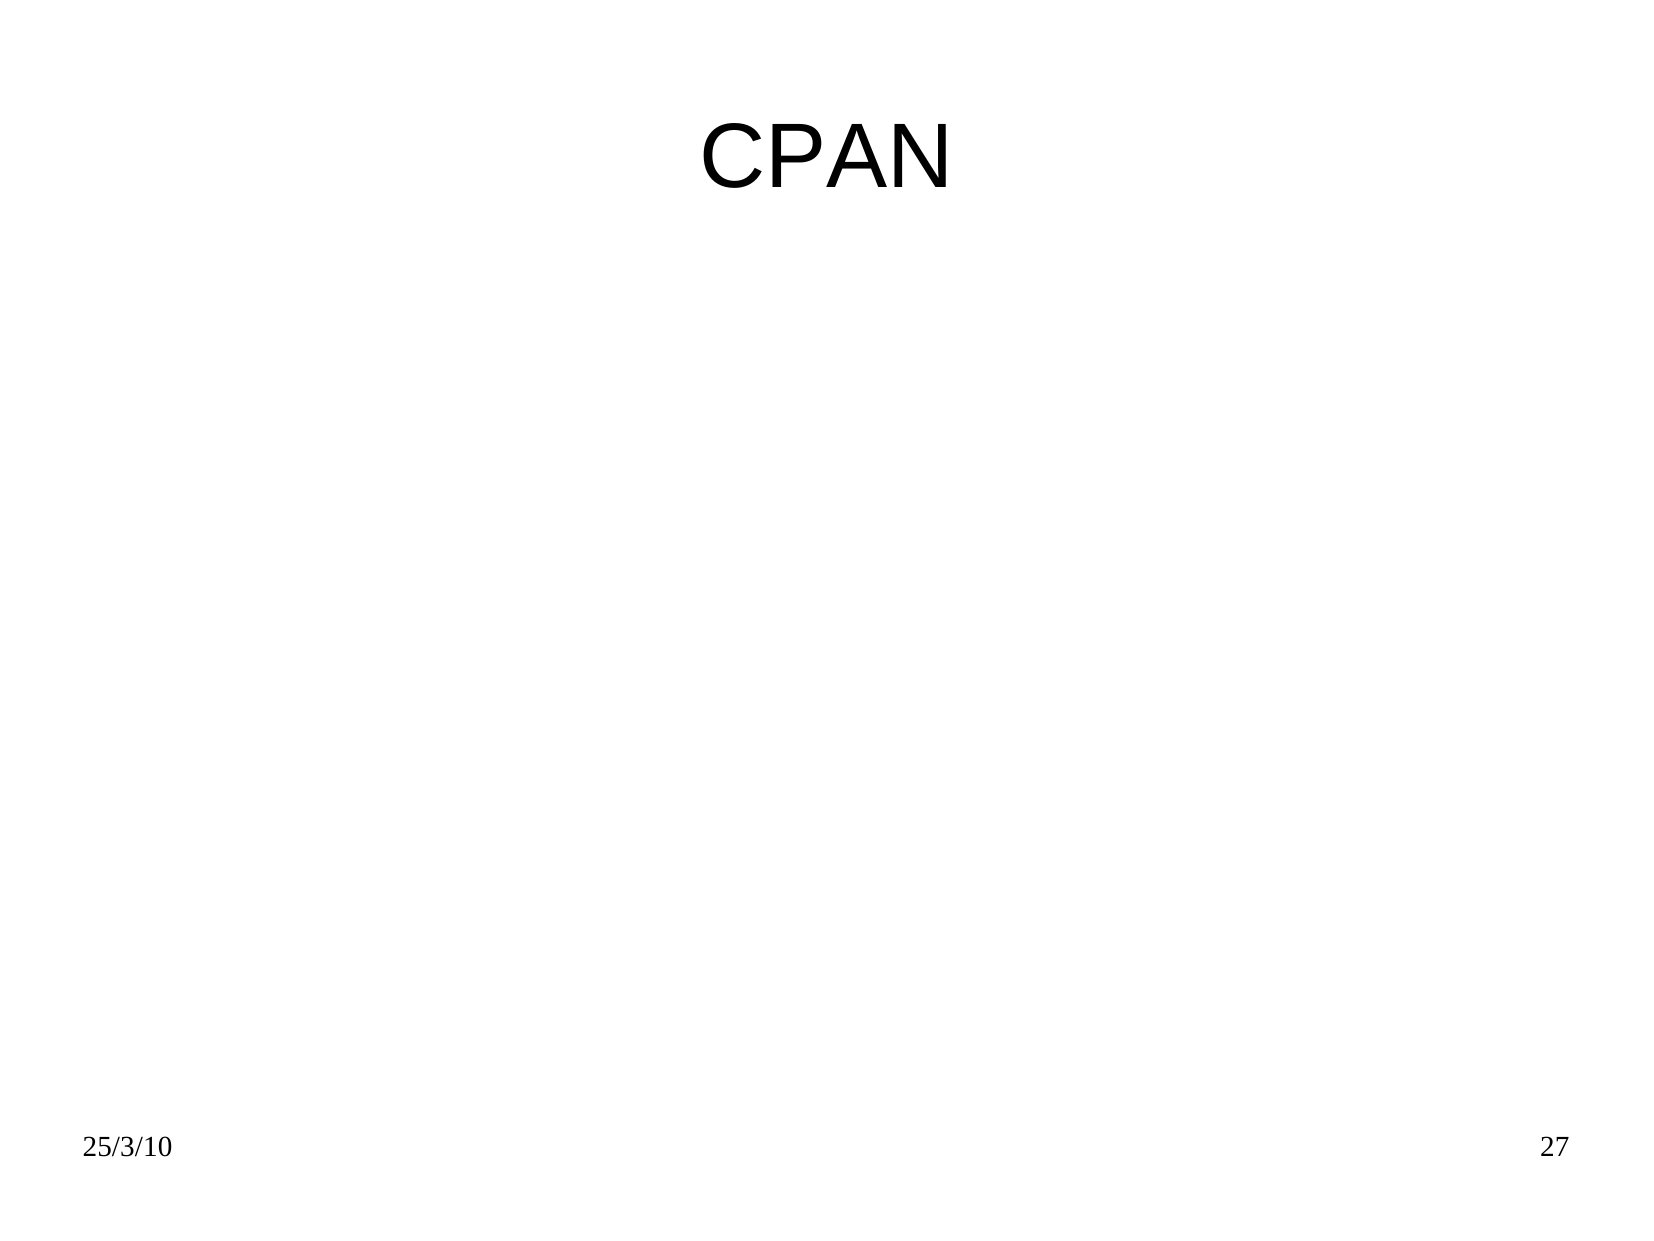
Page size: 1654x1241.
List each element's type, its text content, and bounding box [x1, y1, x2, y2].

title CPAN [82, 56, 1571, 250]
